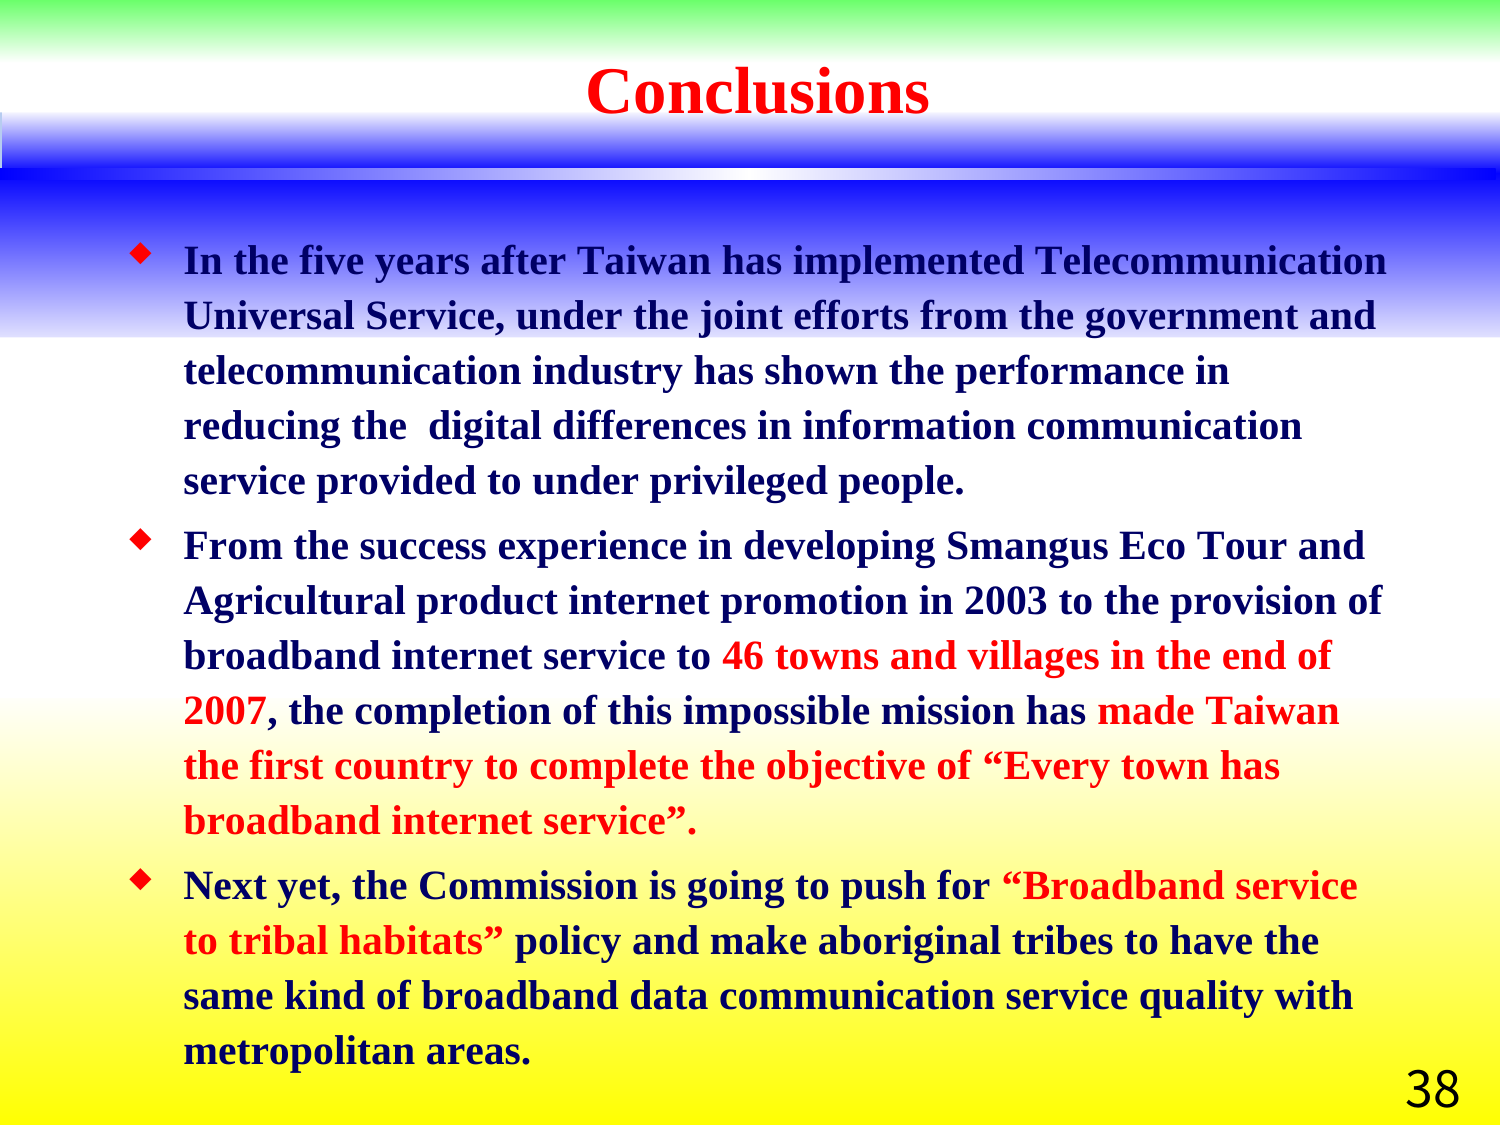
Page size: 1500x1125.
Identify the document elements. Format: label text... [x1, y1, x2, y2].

title Conclusions [0, 0, 1500, 173]
list In the five years after Taiwan has implemented Telecommunication Universal Service, under the joint efforts from the government and telecommunication industry has shown the performance in reducing the digital differences in information communication service provided to under privileged people. From the success experience in developing Smangus Eco Tour and Agricultural product internet promotion in 2003 to the provision of broadband internet service to 46 towns and villages in the end of 2007, the completion of this impossible mission has made Taiwan the first country to complete the objective of “Every town has broadband internet service”. Next yet, the Commission is going to push for “Broadband service to tribal habitats” policy and make aboriginal tribes to have the same kind of broadband data communication service quality with metropolitan areas. [112, 219, 1412, 1000]
